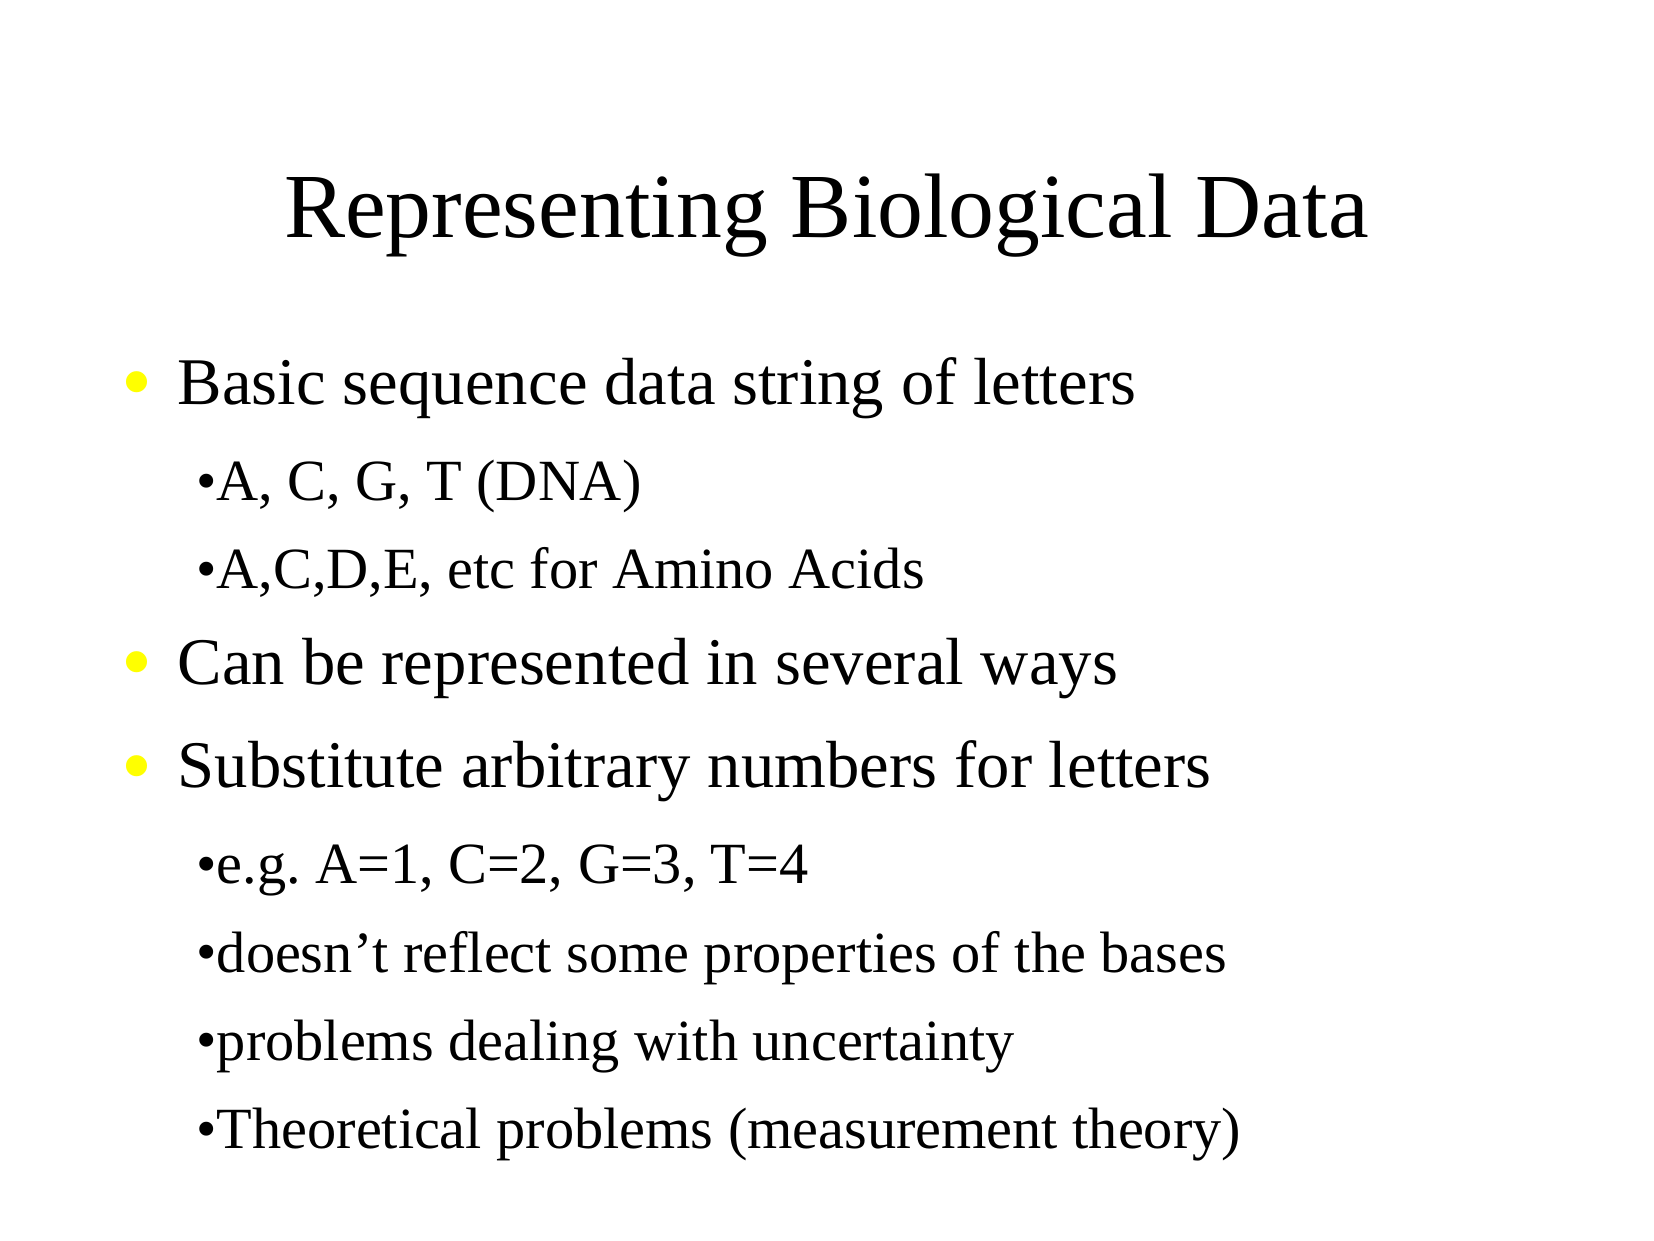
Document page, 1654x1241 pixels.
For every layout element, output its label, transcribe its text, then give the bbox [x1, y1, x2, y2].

title Representing Biological Data [121, 102, 1534, 311]
list Basic sequence data string of letters A, C, G, T (DNA) A,C,D,E, etc for Amino Acids Can be represented in several ways Substitute arbitrary numbers for letters e.g. A=1, C=2, G=3, T=4 doesn’t reflect some properties of the bases problems dealing with uncertainty Theoretical problems (measurement theory) [121, 344, 1534, 1167]
